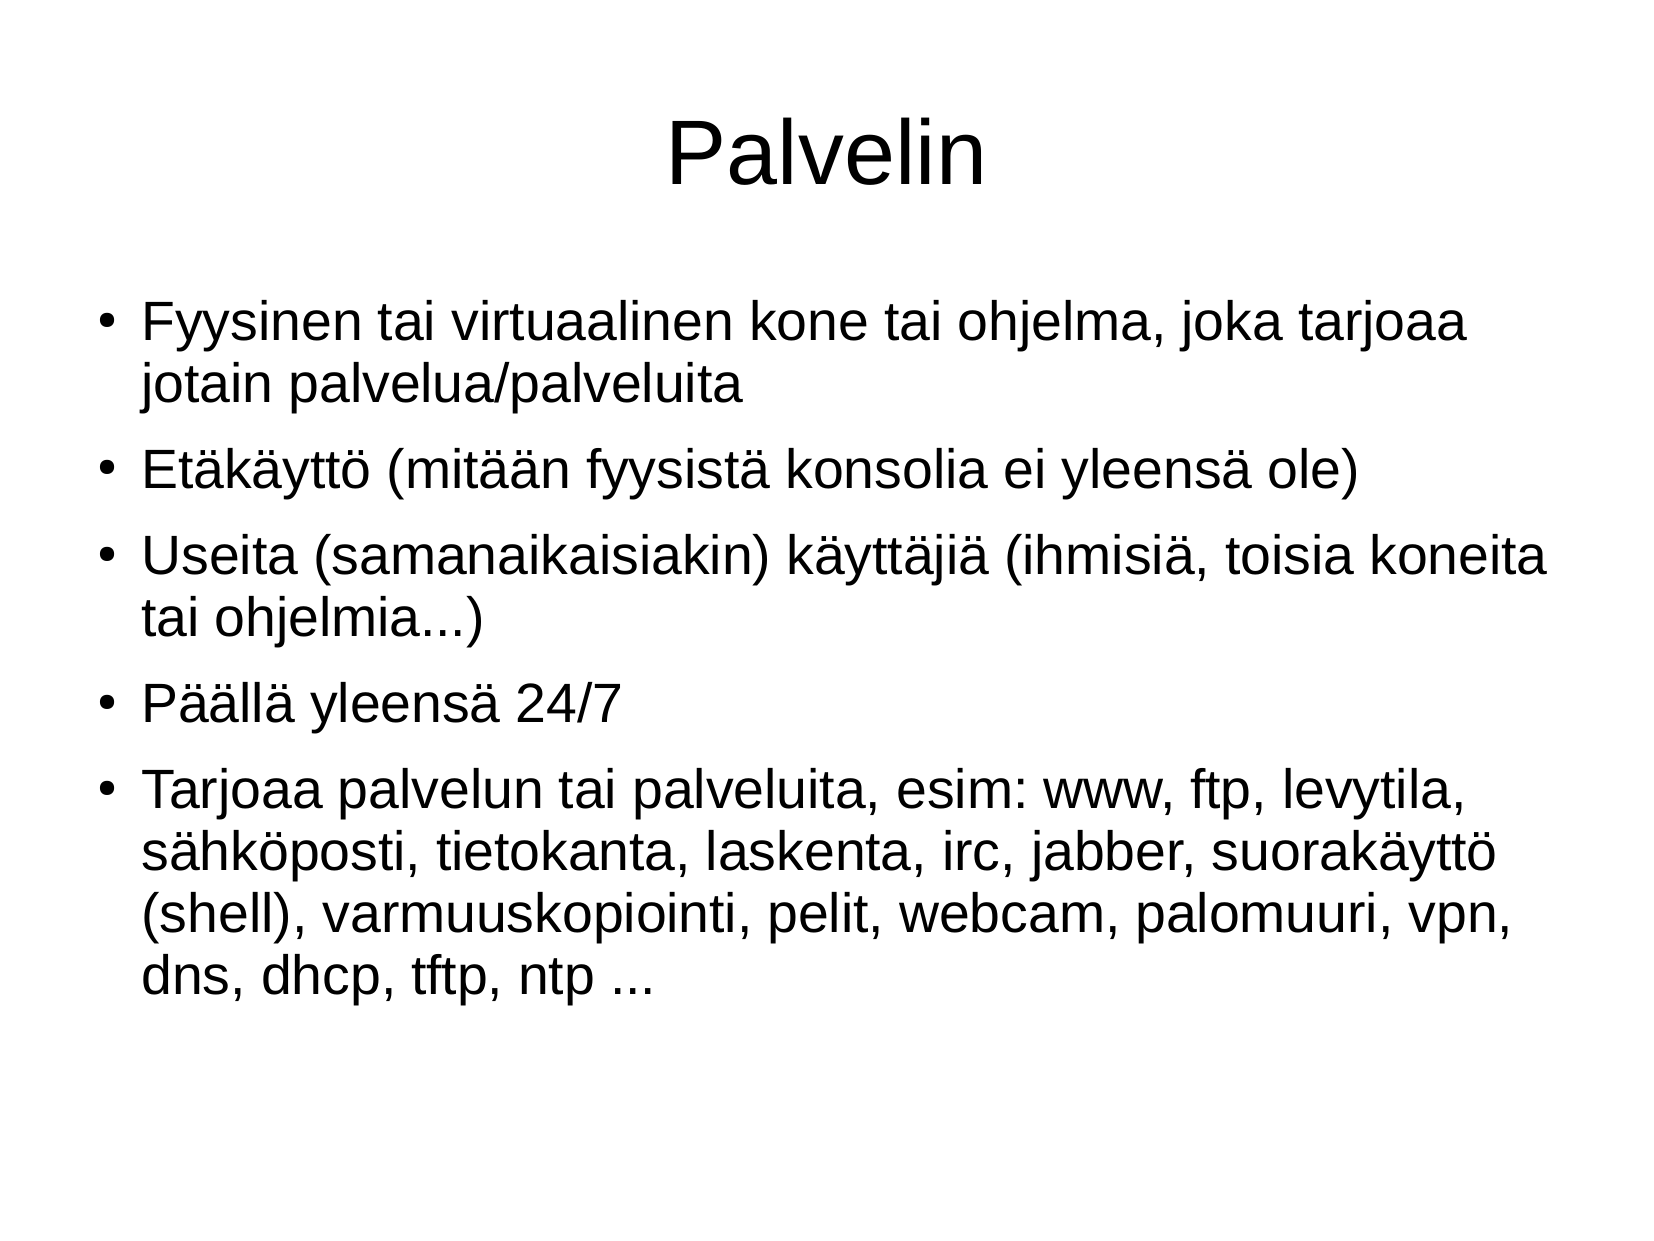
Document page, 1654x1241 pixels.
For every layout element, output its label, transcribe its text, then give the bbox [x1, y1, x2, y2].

list Fyysinen tai virtuaalinen kone tai ohjelma, joka tarjoaa jotain palvelua/palveluita Etäkäyttö (mitään fyysistä konsolia ei yleensä ole) Useita (samanaikaisiakin) käyttäjiä (ihmisiä, toisia koneita tai ohjelmia...) Päällä yleensä 24/7 Tarjoaa palvelun tai palveluita, esim: www, ftp, levytila, sähköposti, tietokanta, laskenta, irc, jabber, suorakäyttö (shell), varmuuskopiointi, pelit, webcam, palomuuri, vpn, dns, dhcp, tftp, ntp ... [82, 290, 1571, 1010]
title Palvelin [82, 49, 1571, 257]
